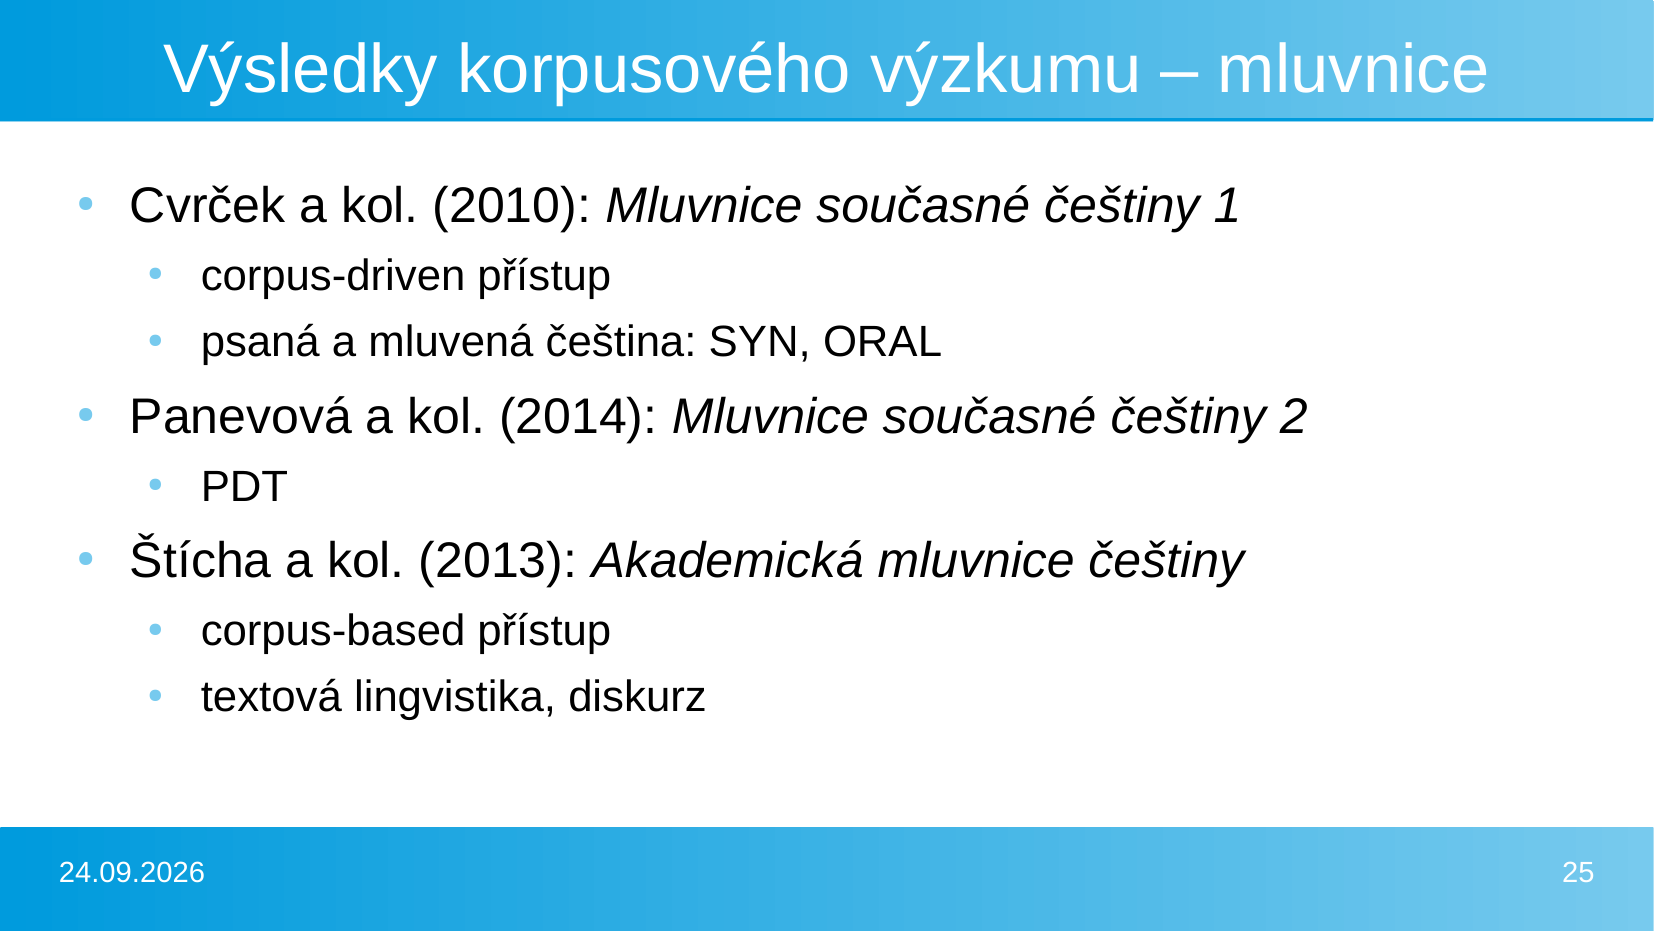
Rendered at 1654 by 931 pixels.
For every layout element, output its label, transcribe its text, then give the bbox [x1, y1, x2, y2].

title Výsledky korpusového výzkumu – mluvnice [59, 29, 1595, 108]
list Cvrček a kol. (2010): Mluvnice současné češtiny 1 corpus-driven přístup psaná a mluvená čeština: SYN, ORAL Panevová a kol. (2014): Mluvnice současné češtiny 2 PDT Štícha a kol. (2013): Akademická mluvnice češtiny corpus-based přístup textová lingvistika, diskurz [59, 177, 1595, 768]
